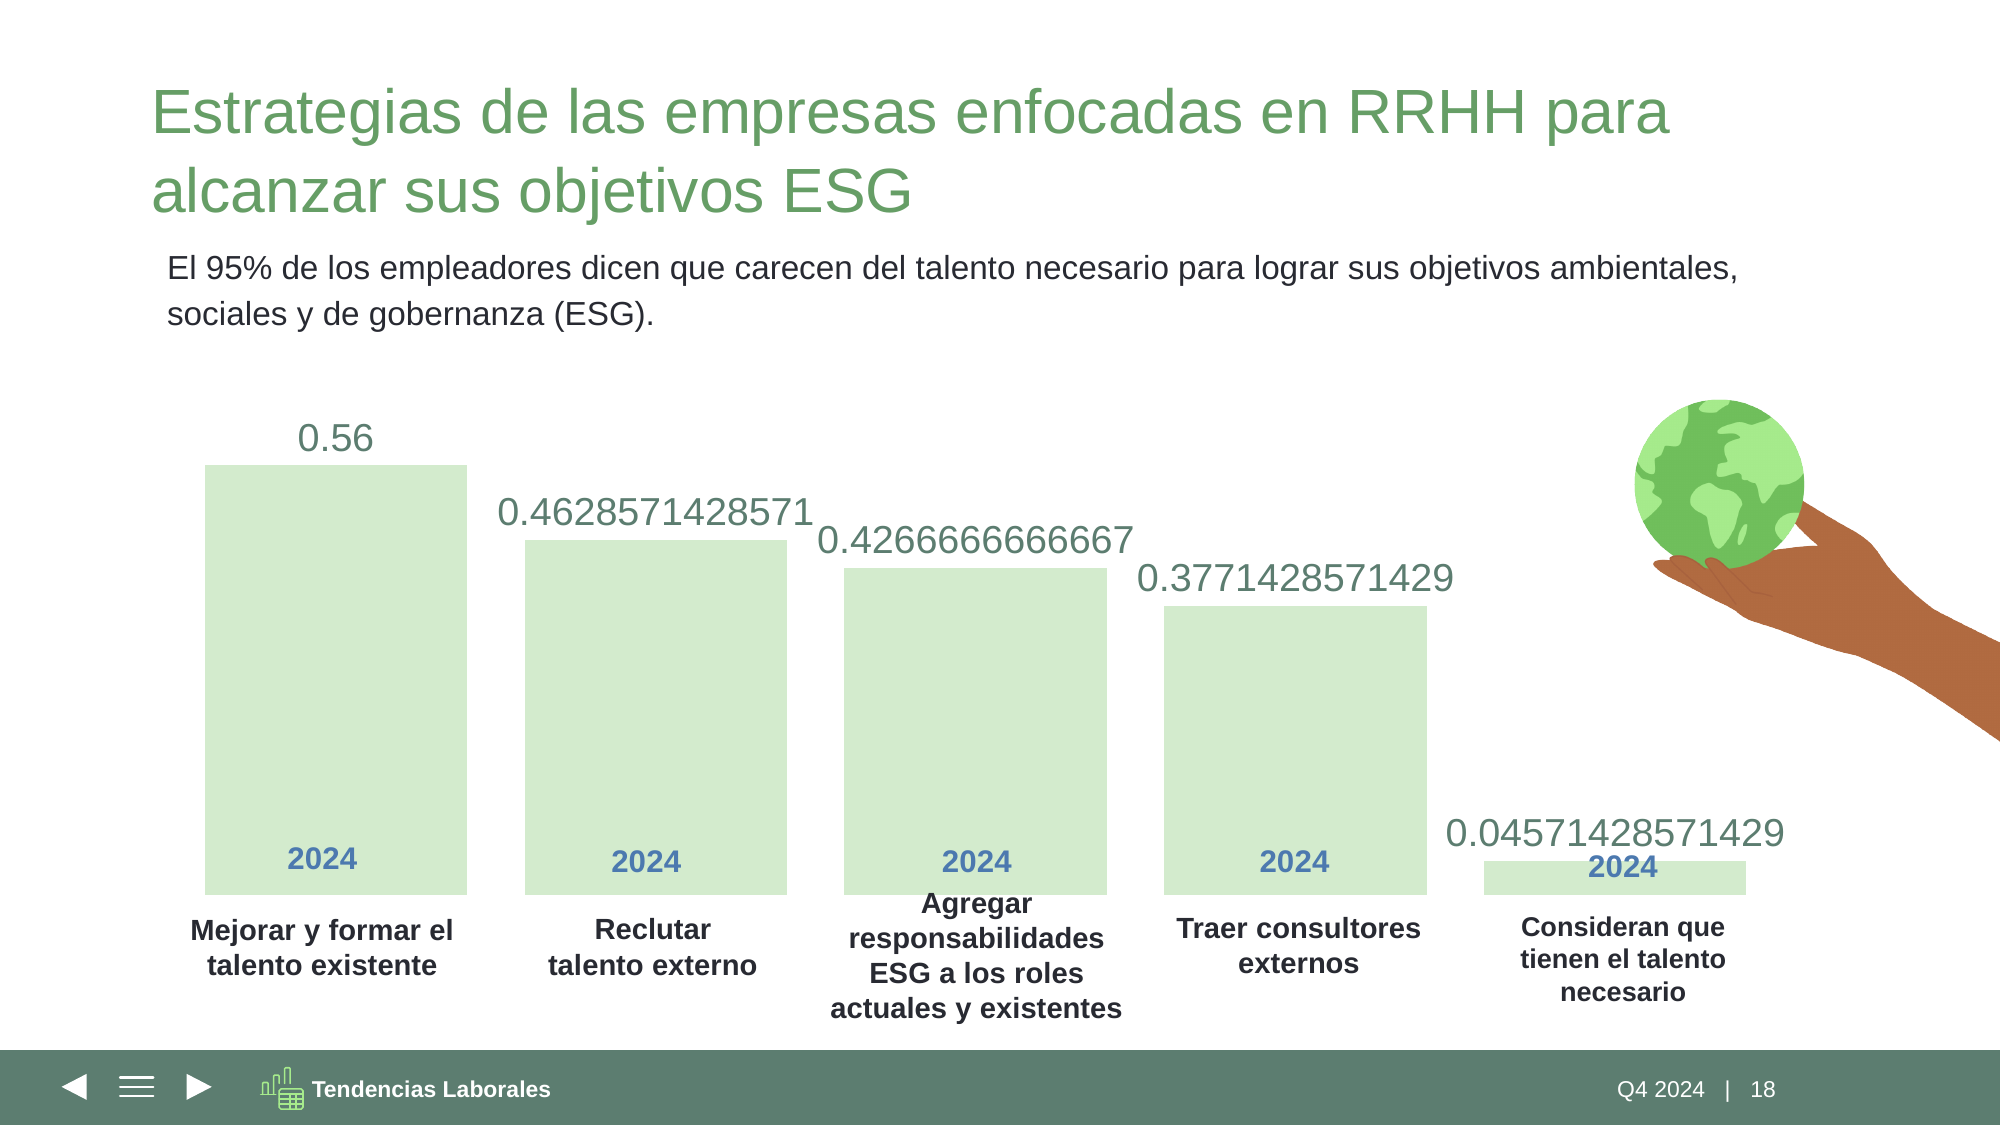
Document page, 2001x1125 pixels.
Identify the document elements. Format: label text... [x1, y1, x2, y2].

chart [142, 415, 1809, 906]
text_box Consideran que tienen el talento necesario [1478, 909, 1768, 1008]
text_box [186, 1073, 212, 1100]
text_box Agregar responsabilidades ESG a los roles actuales y existentes [826, 884, 1128, 1026]
text_box 2024 [575, 841, 718, 880]
text_box Reclutar talento externo [509, 910, 797, 982]
text_box 2024 [1223, 841, 1366, 880]
text_box 2024 [251, 838, 394, 877]
text_box Traer consultores externos [1154, 909, 1444, 980]
text_box 2024 [905, 841, 1049, 880]
text_box Mejorar y formar el talento existente [152, 903, 493, 990]
list El 95% de los empleadores dicen que carecen del talento necesario para lograr sus objetivos ambientales, sociales y de gobernanza (ESG). [167, 240, 1809, 351]
picture [117, 1075, 156, 1099]
picture [1633, 398, 2000, 747]
title Estrategias de las empresas enfocadas en RRHH para alcanzar sus objetivos ESG [150, 66, 1817, 220]
text_box 2024 [1551, 846, 1695, 885]
text_box [61, 1073, 87, 1100]
